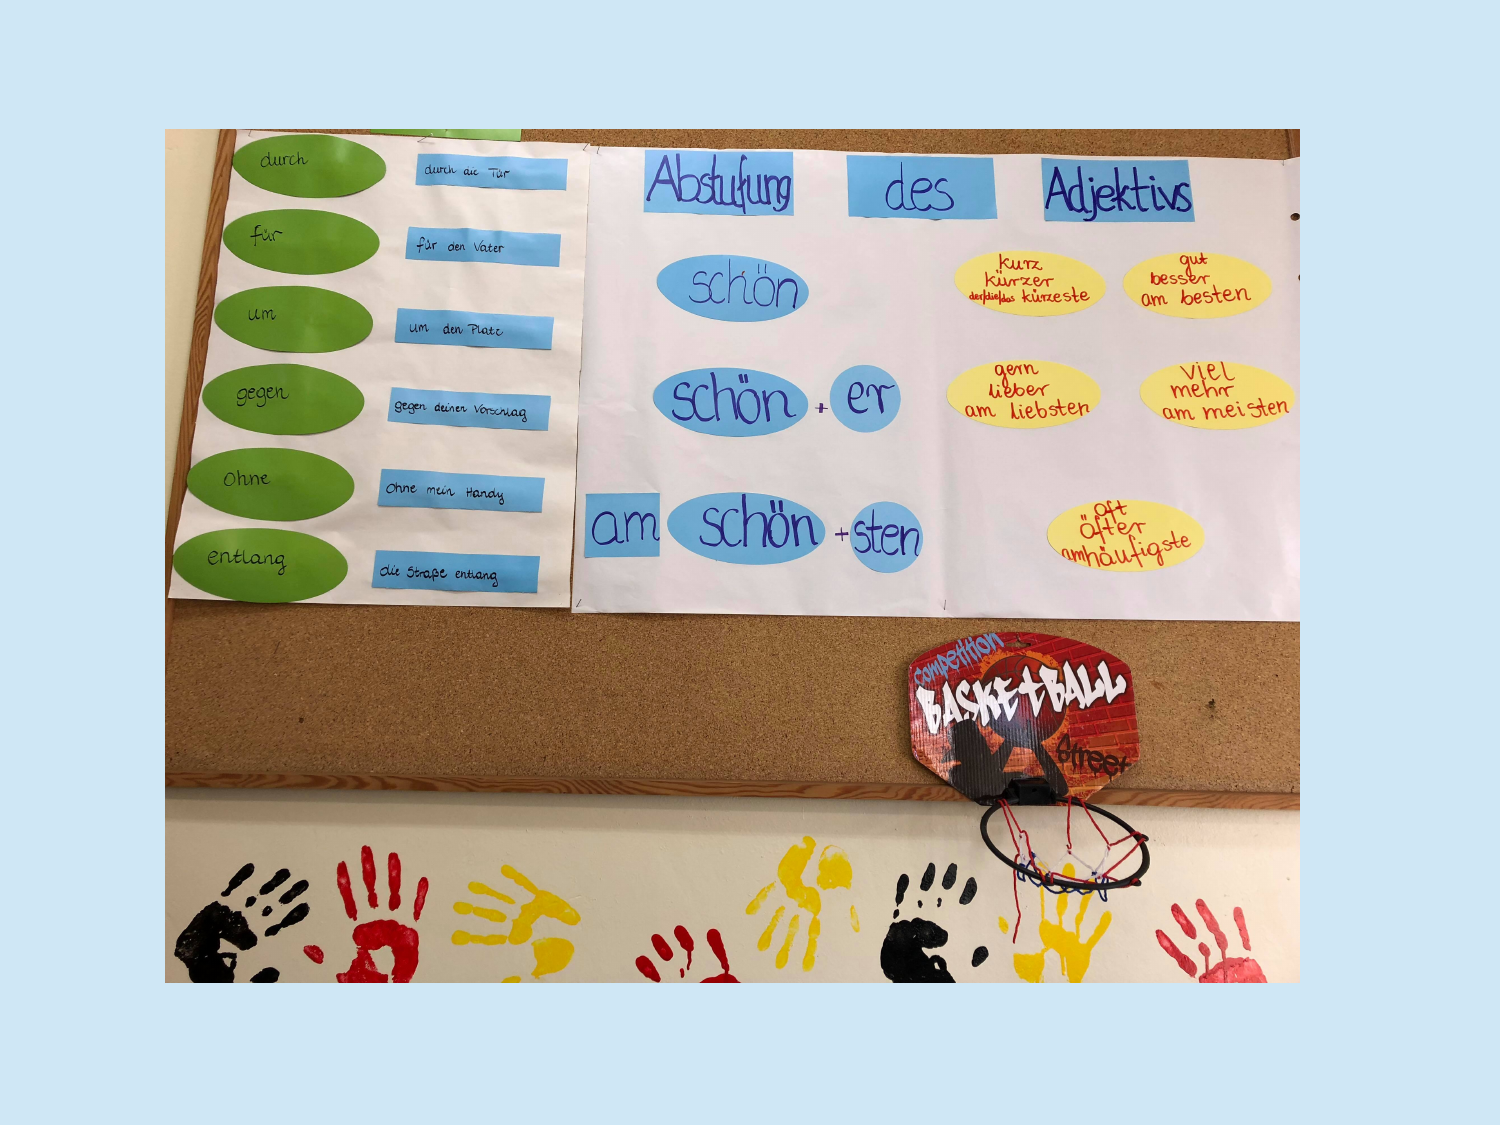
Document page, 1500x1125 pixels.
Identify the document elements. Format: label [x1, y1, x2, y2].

picture [165, 129, 1300, 983]
